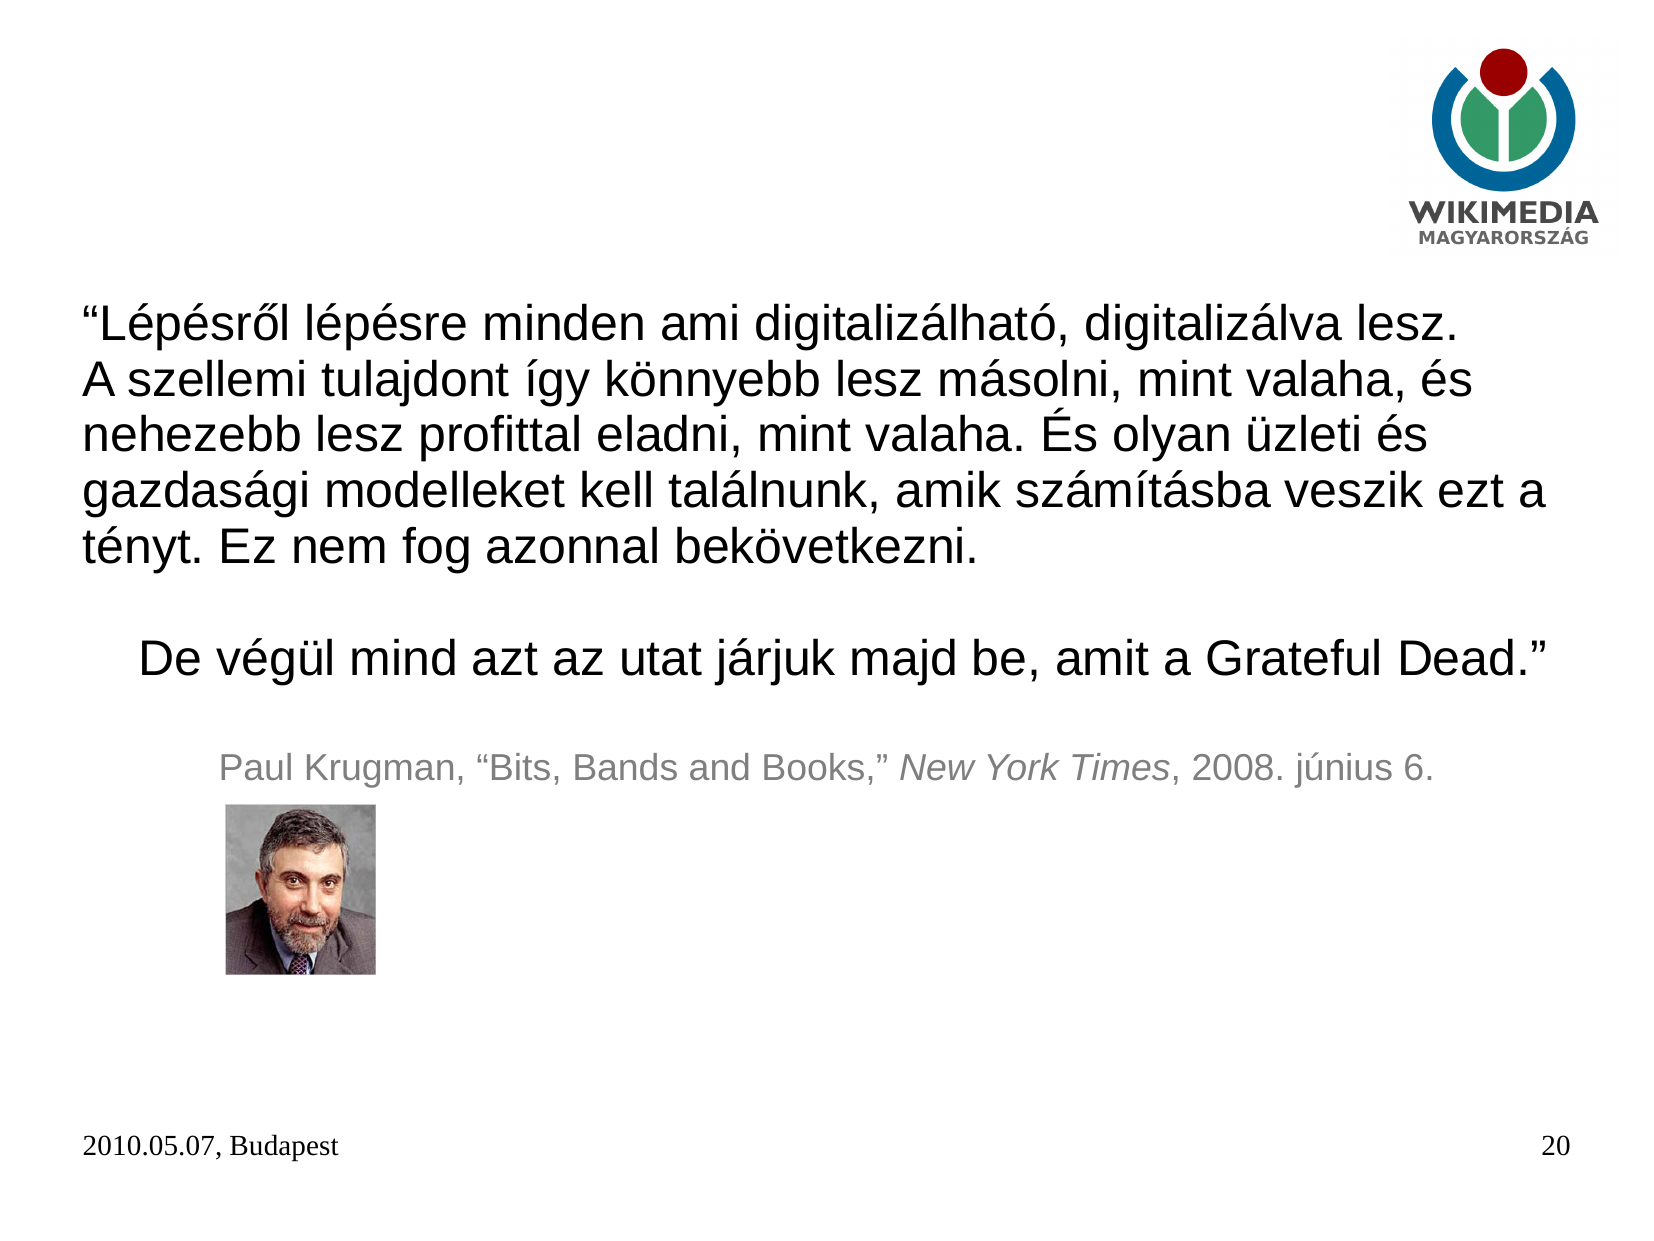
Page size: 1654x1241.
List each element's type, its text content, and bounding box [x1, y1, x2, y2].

subtitle “Lépésről lépésre minden ami digitalizálható, digitalizálva lesz. A szellemi tulajdont így könnyebb lesz másolni, mint valaha, és nehezebb lesz profittal eladni, mint valaha. És olyan üzleti és gazdasági modelleket kell találnunk, amik számításba veszik ezt a tényt. Ez nem fog azonnal bekövetkezni. De végül mind azt az utat járjuk majd be, amit a Grateful Dead.” Paul Krugman, “Bits, Bands and Books,” New York Times, 2008. június 6. [82, 56, 1571, 1102]
picture [225, 804, 376, 976]
picture [1386, 34, 1621, 258]
